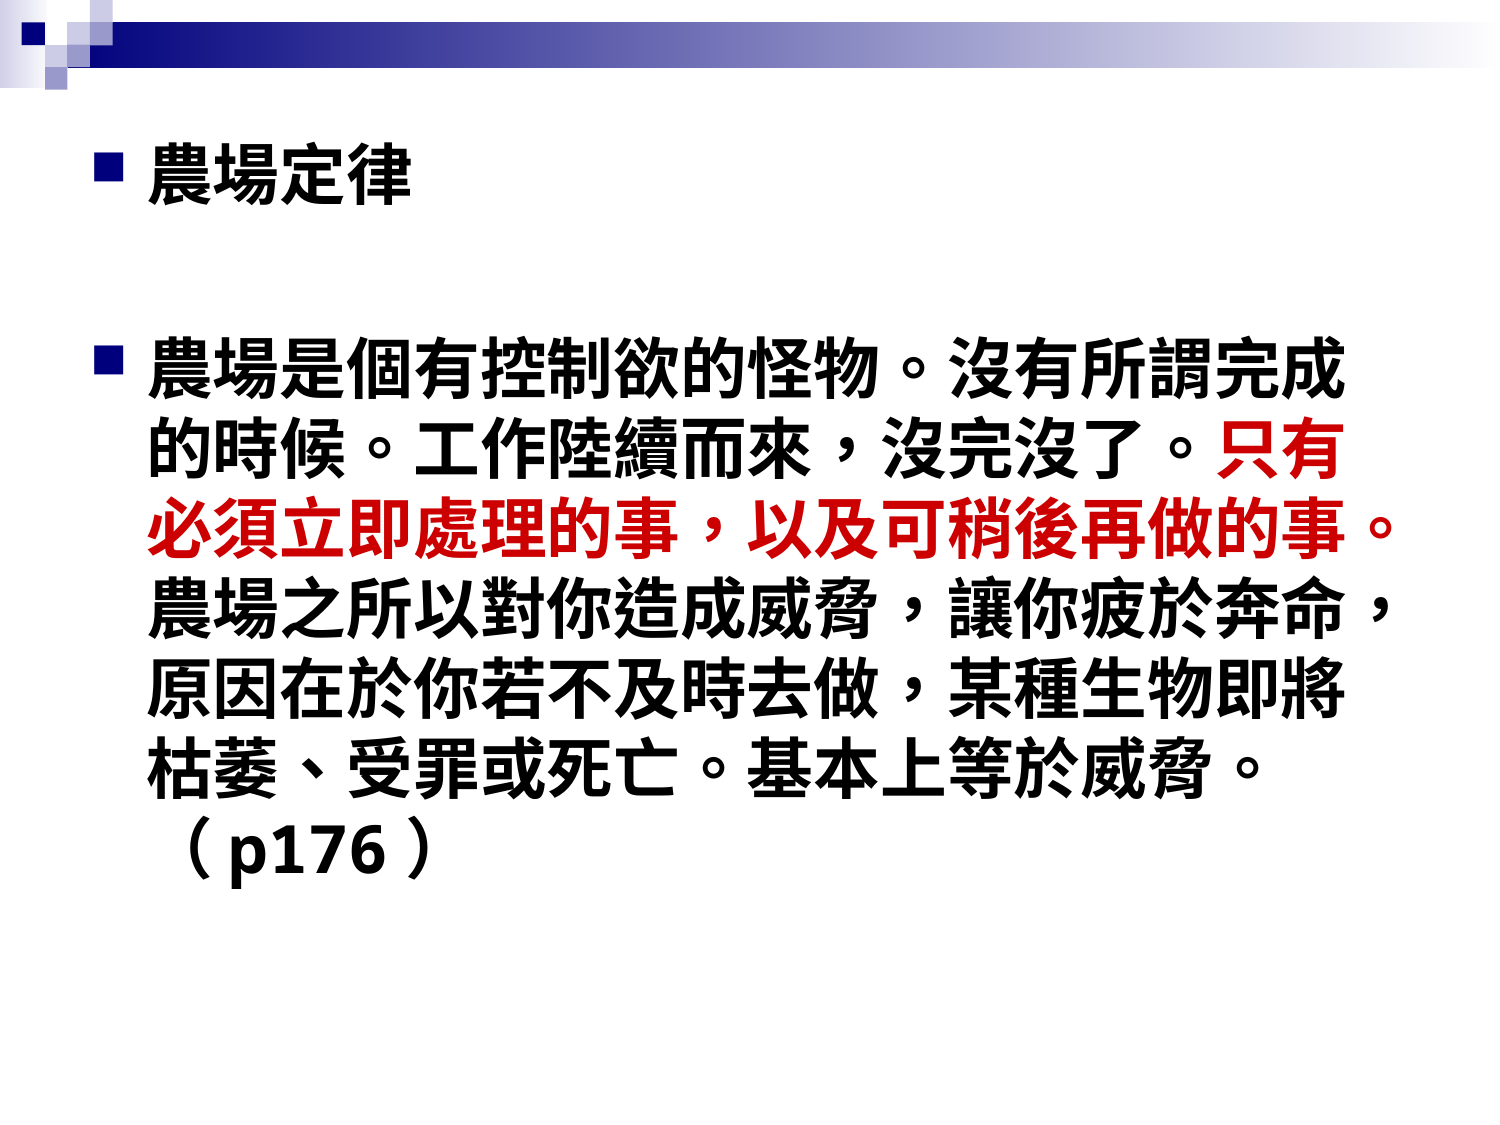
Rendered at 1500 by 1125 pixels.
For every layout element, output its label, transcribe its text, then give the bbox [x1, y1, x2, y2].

list 農場定律 農場是個有控制欲的怪物。沒有所謂完成的時候。工作陸續而來，沒完沒了。只有必須立即處理的事，以及可稍後再做的事。農場之所以對你造成威脅，讓你疲於奔命，原因在於你若不及時去做，某種生物即將枯萎、受罪或死亡。基本上等於威脅。（p176） [75, 125, 1426, 1047]
